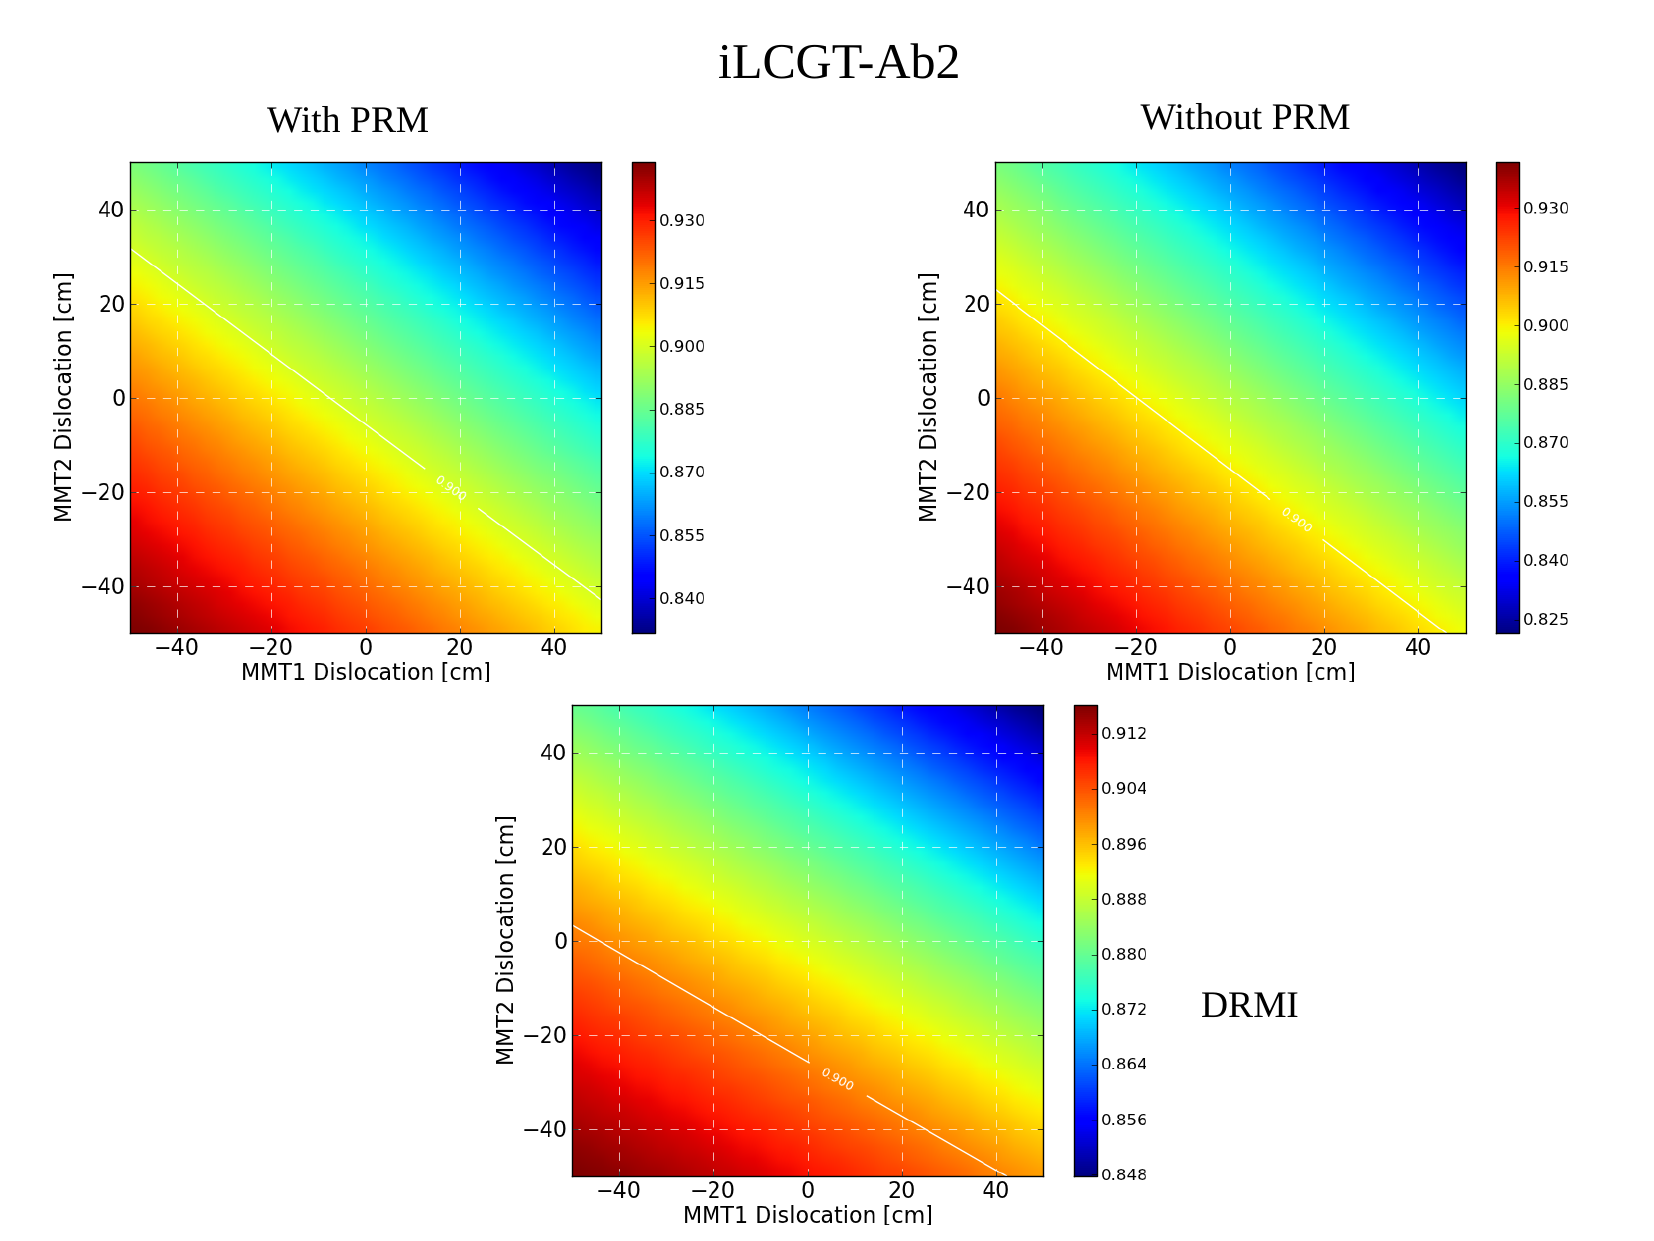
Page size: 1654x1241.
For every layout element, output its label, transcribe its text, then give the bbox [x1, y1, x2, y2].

picture [495, 704, 1146, 1225]
text_box Without PRM [1125, 88, 1368, 150]
picture [918, 161, 1568, 682]
text_box DRMI [1186, 977, 1314, 1038]
picture [53, 161, 704, 682]
text_box With PRM [252, 91, 446, 152]
text_box iLCGT-Ab2 [703, 26, 974, 103]
